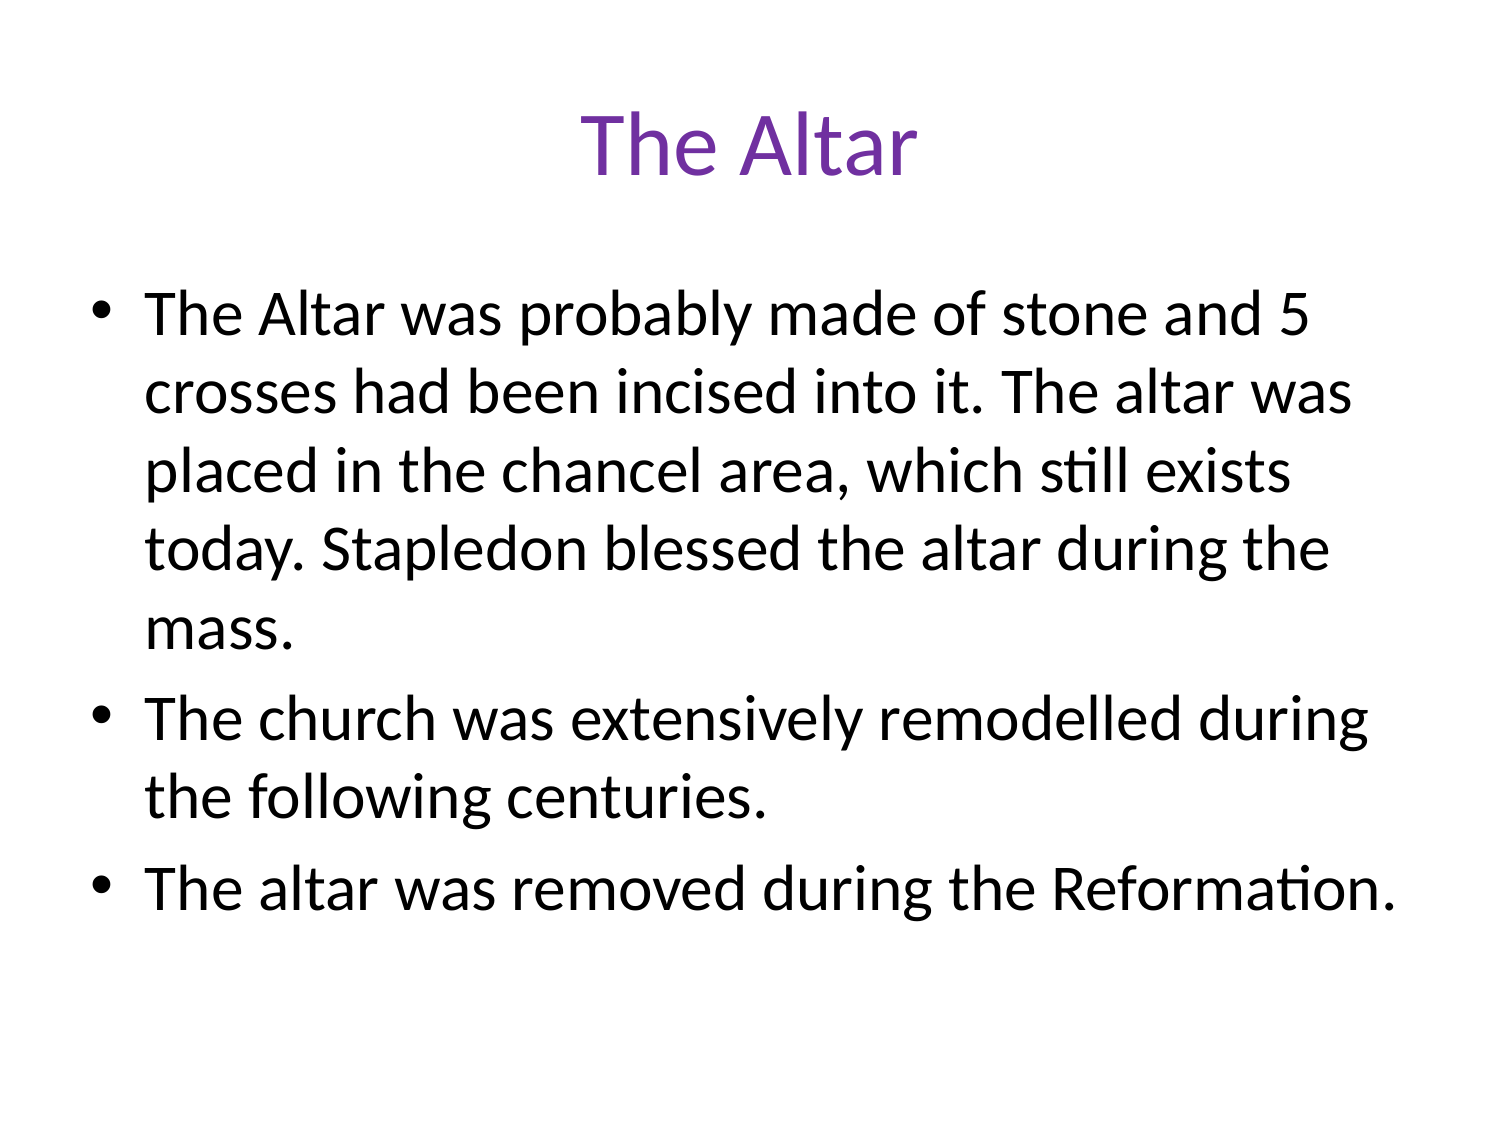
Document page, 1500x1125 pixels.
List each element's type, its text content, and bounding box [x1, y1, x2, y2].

list The Altar was probably made of stone and 5 crosses had been incised into it. The altar was placed in the chancel area, which still exists today. Stapledon blessed the altar during the mass. The church was extensively remodelled during the following centuries. The altar was removed during the Reformation. [75, 262, 1425, 1005]
title The Altar [75, 45, 1425, 233]
